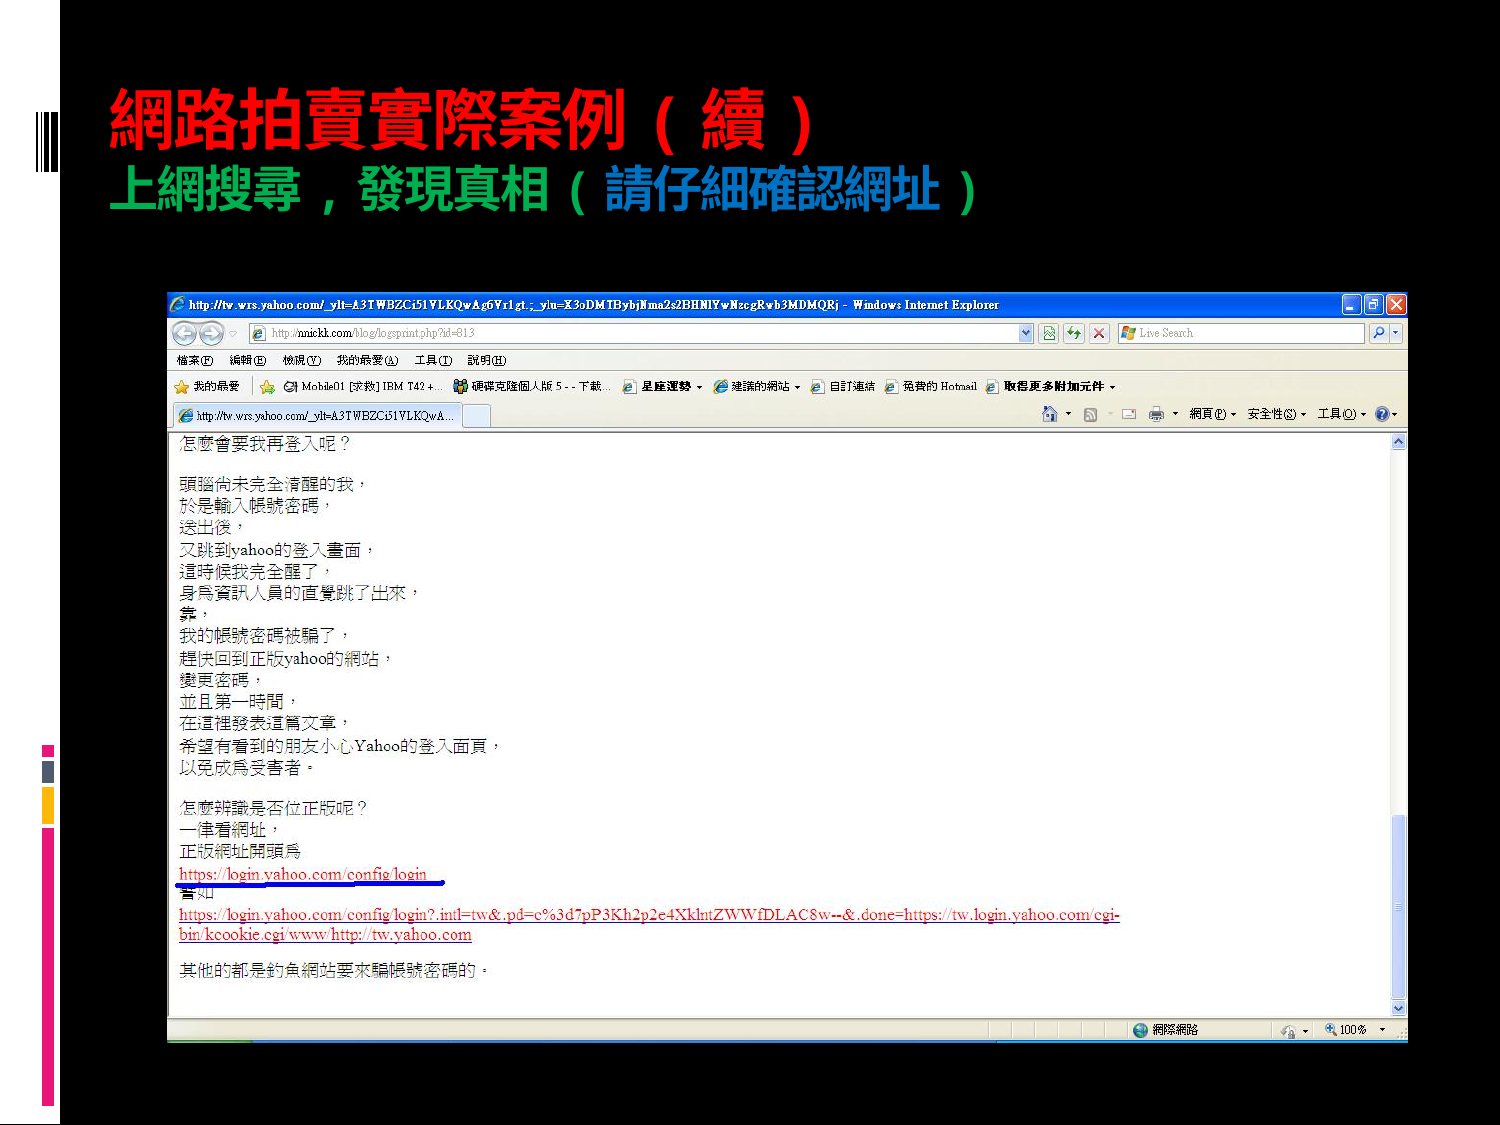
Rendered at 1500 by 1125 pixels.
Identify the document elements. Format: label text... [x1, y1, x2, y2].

title 網路拍賣實際案例(續) 上網搜尋,發現真相(請仔細確認網址) [93, 70, 1444, 258]
picture [167, 292, 1408, 1043]
